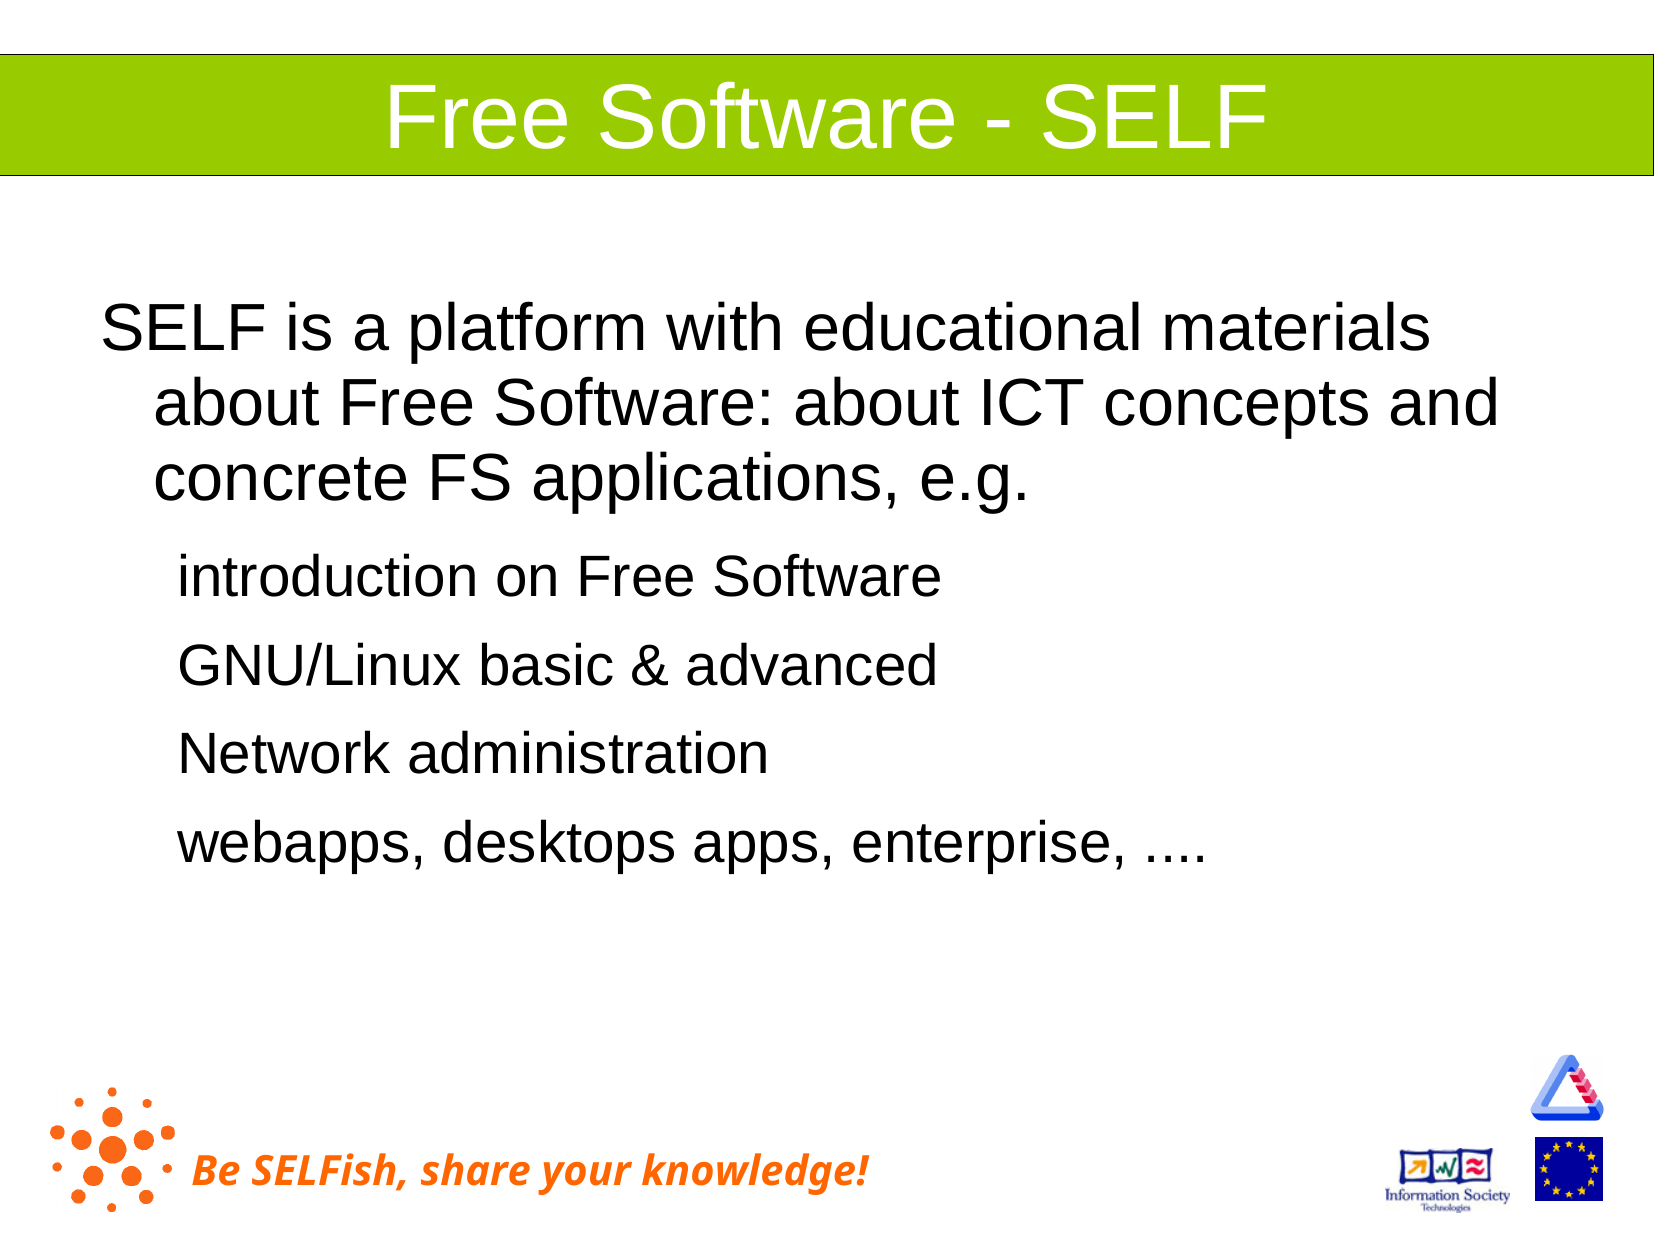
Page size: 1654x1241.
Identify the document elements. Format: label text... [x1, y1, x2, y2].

title Free Software - SELF [82, 48, 1571, 185]
picture [1530, 1054, 1604, 1122]
list SELF is a platform with educational materials about Free Software: about ICT concepts and concrete FS applications, e.g. introduction on Free Software GNU/Linux basic & advanced Network administration webapps, desktops apps, enterprise, .... [82, 290, 1571, 1109]
picture [1535, 1137, 1603, 1201]
picture [1385, 1148, 1510, 1213]
picture [50, 1087, 175, 1212]
